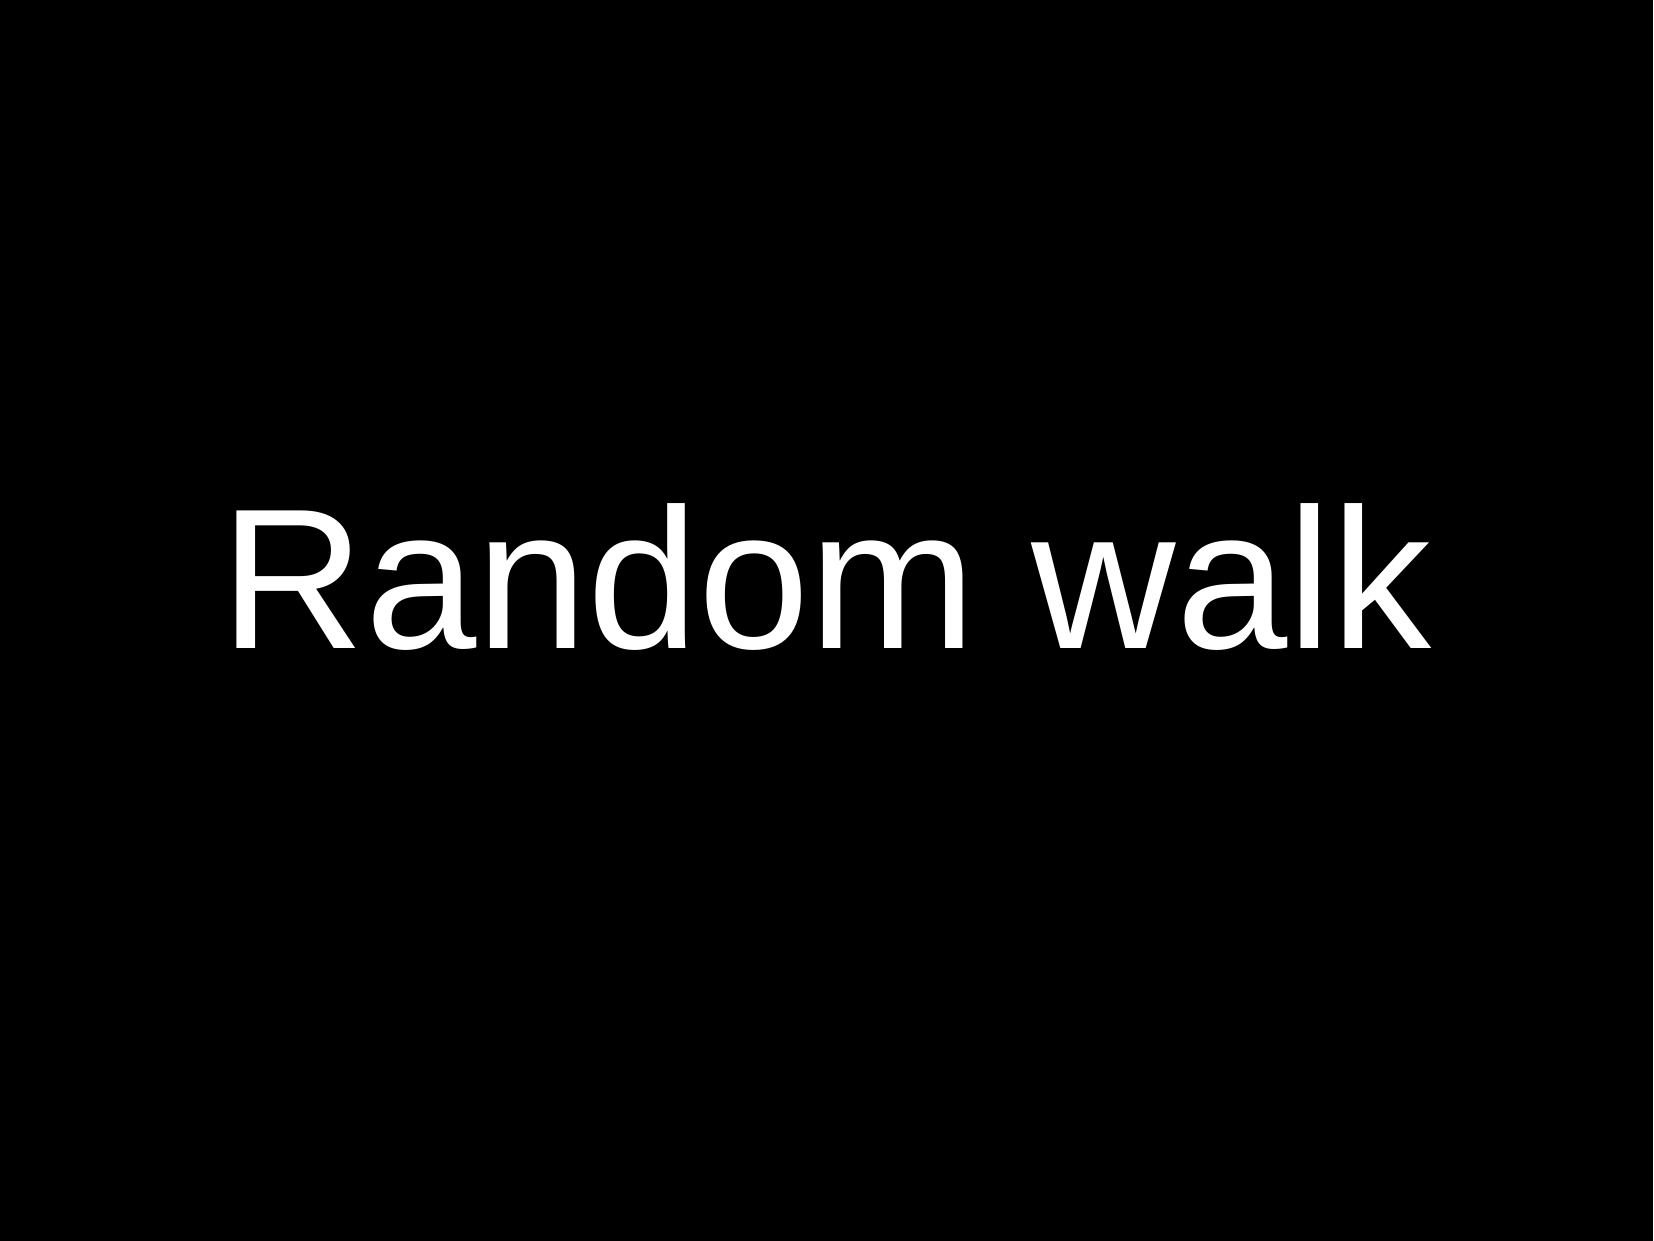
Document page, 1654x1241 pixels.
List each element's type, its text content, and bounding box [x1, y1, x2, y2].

subtitle Random walk [82, 56, 1571, 1102]
